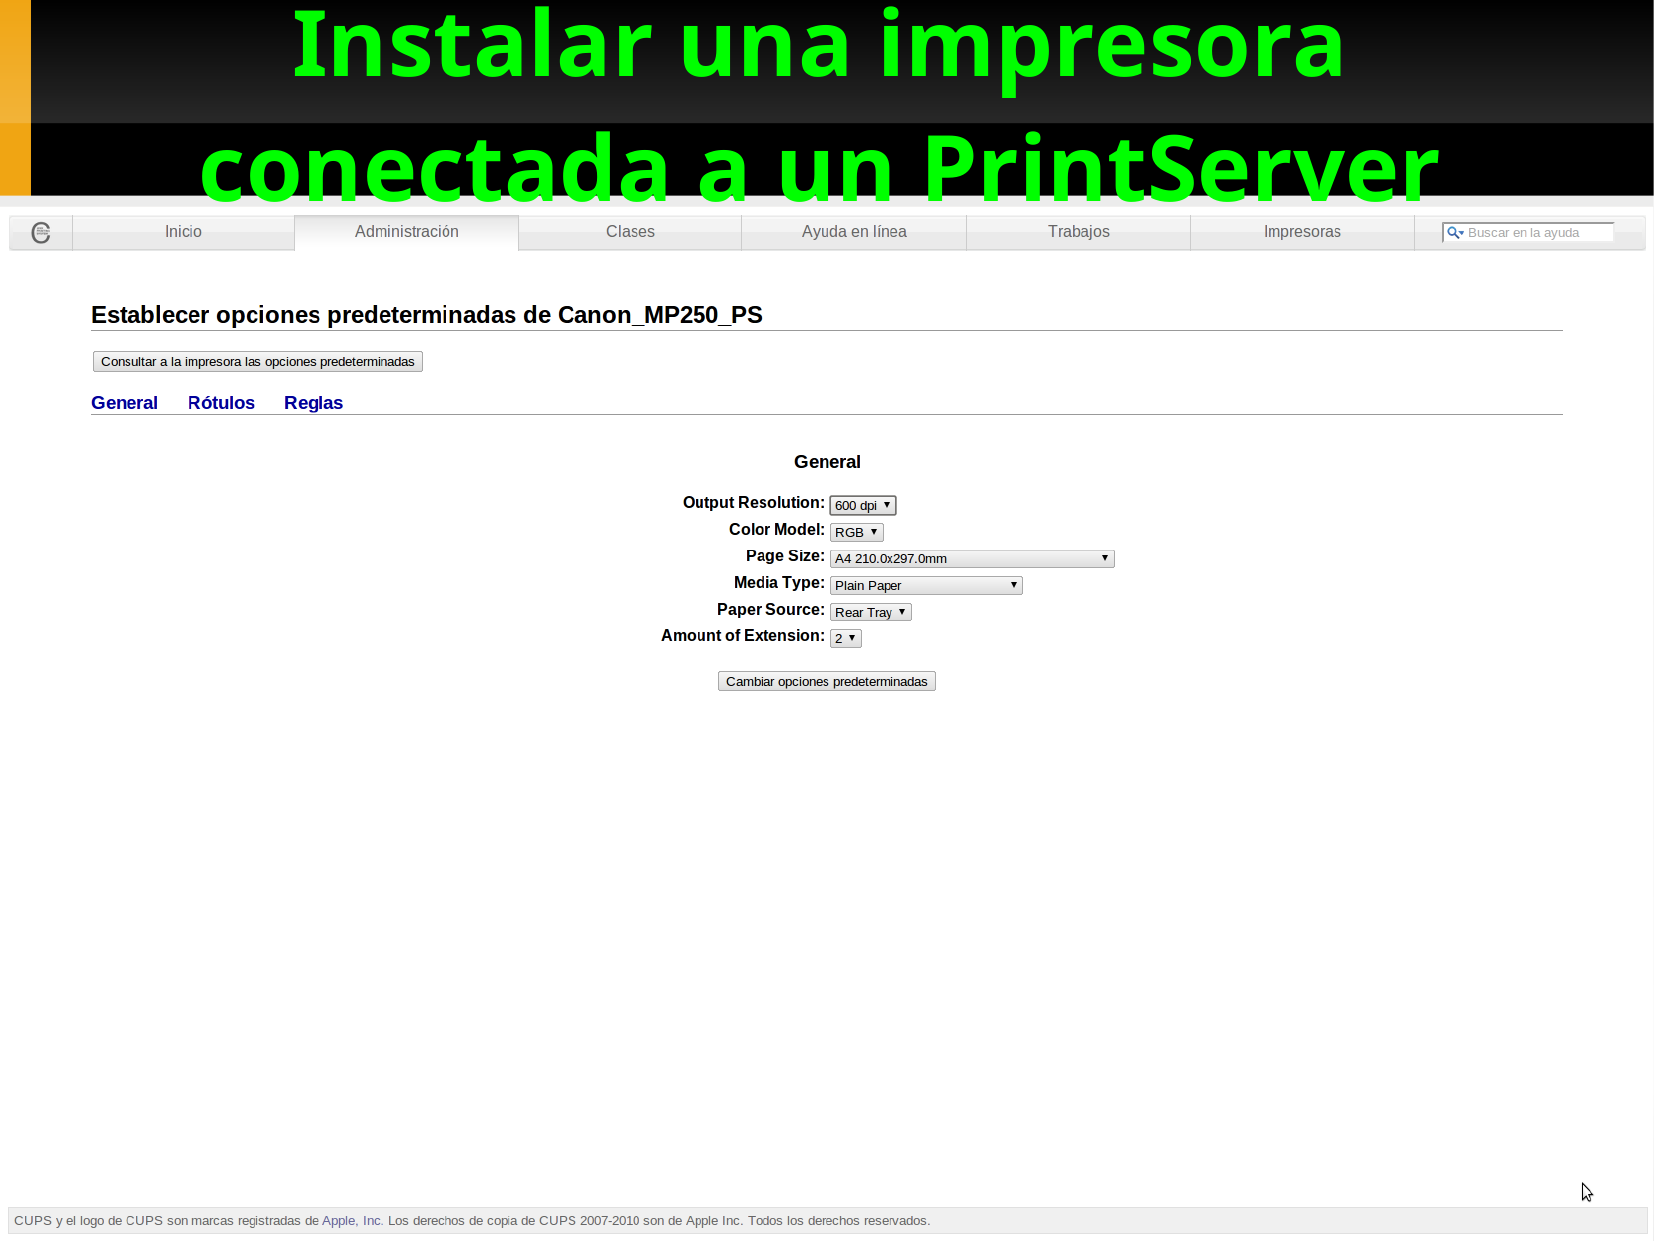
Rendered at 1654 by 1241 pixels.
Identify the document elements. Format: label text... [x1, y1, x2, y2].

title Instalar una impresora conectada a un PrintServer [76, 0, 1565, 206]
picture [0, 0, 1654, 1241]
